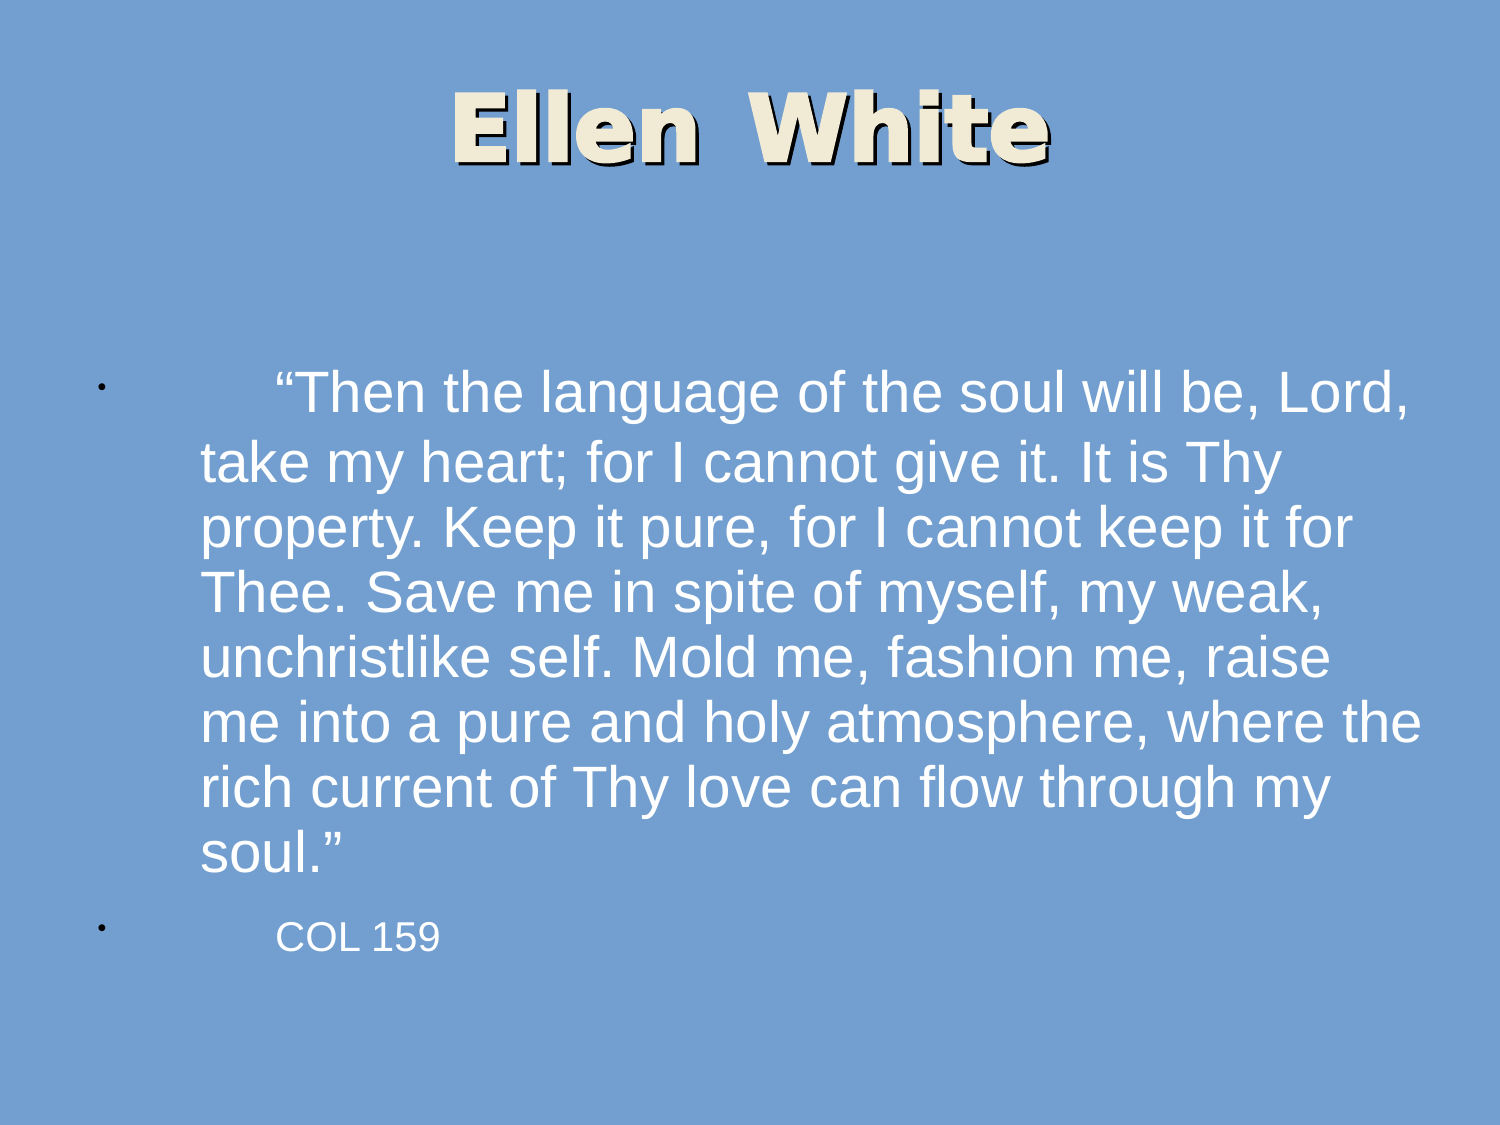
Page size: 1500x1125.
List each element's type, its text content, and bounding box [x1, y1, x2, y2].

list “Then the language of the soul will be, Lord, take my heart; for I cannot give it. It is Thy property. Keep it pure, for I cannot keep it for Thee. Save me in spite of myself, my weak, unchristlike self. Mold me, fashion me, raise me into a pure and holy atmosphere, where the rich current of Thy love can flow through my soul.” COL 159 [75, 350, 1426, 1125]
title Ellen White [75, 44, 1426, 233]
